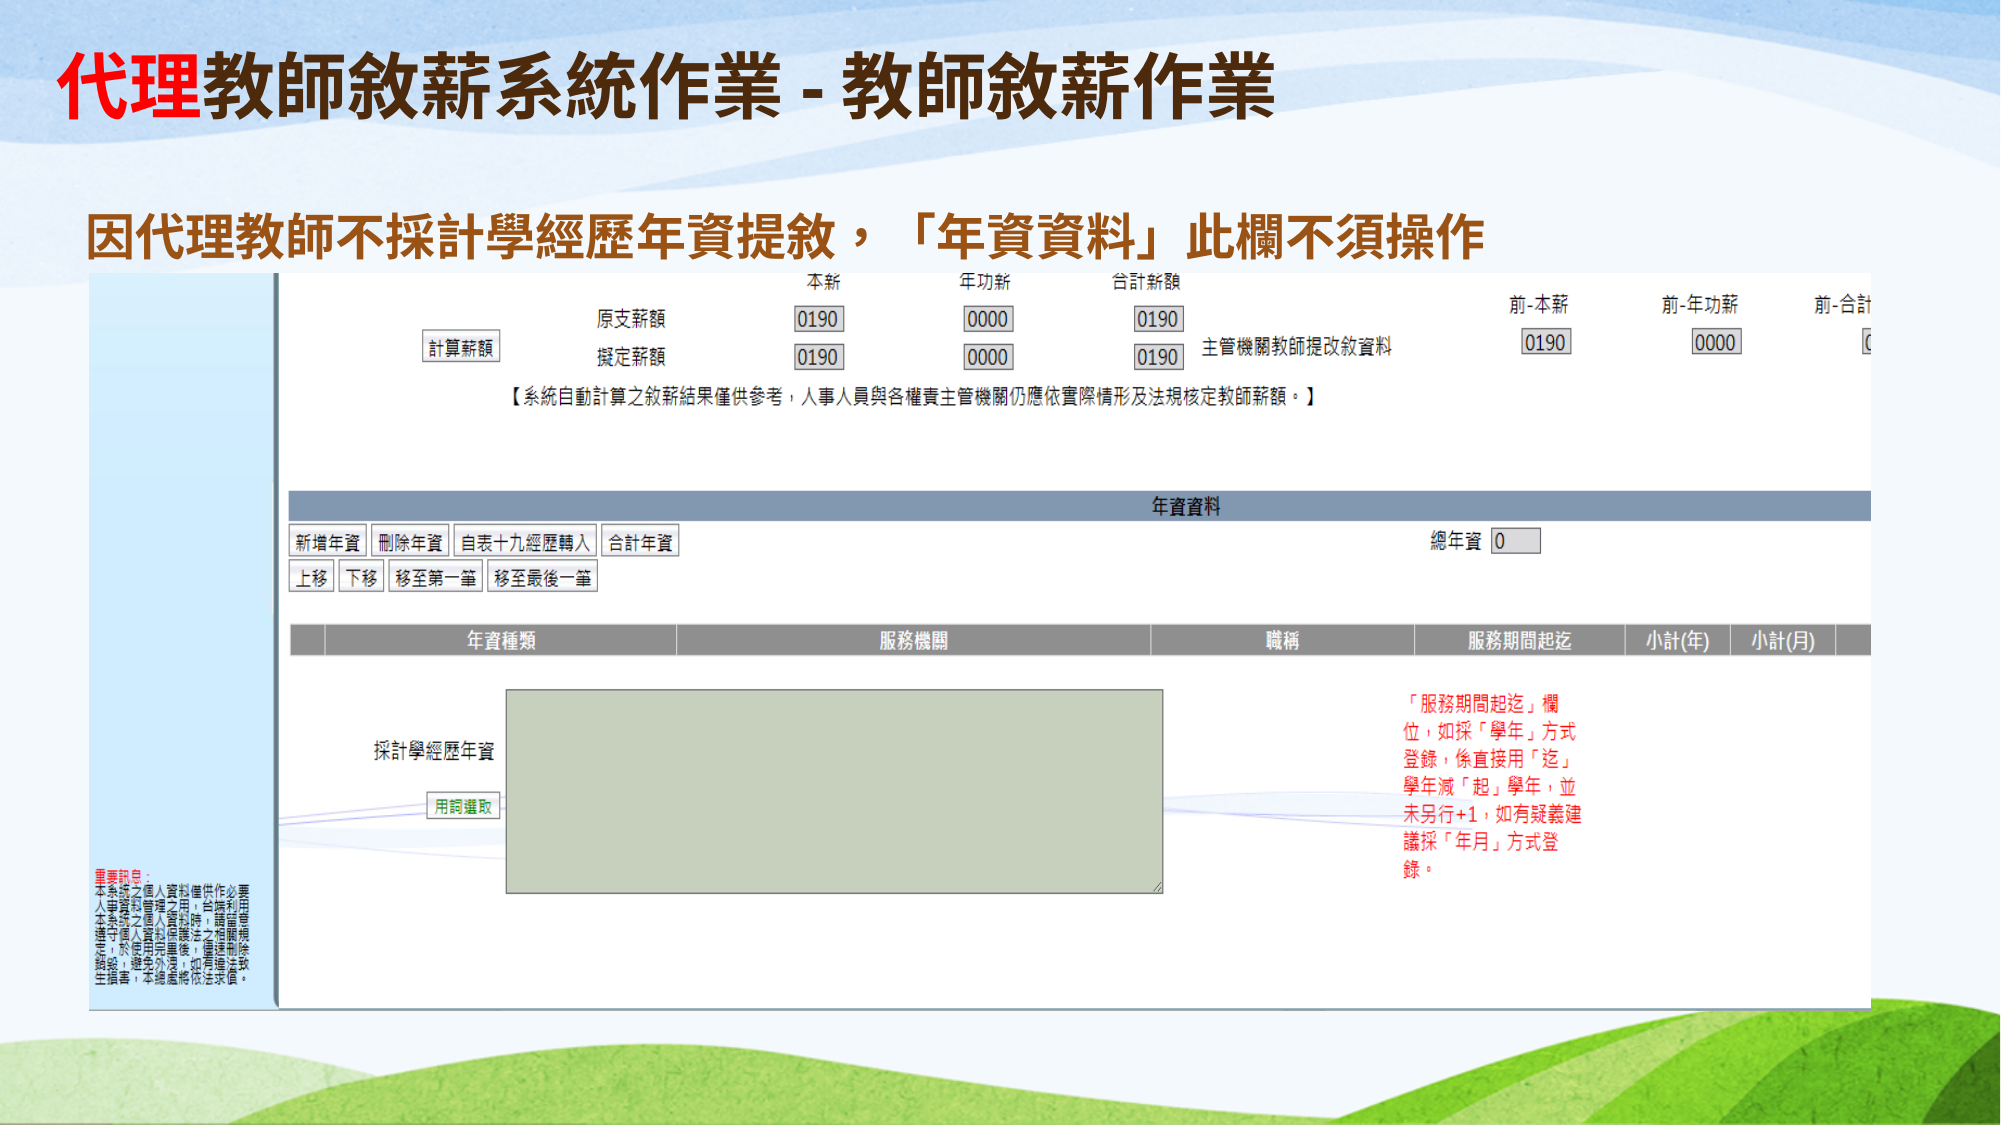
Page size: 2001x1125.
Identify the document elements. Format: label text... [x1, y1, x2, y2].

text_box 因代理教師不採計學經歷年資提敘，「年資資料」此欄不須操作 [70, 157, 1870, 274]
picture [0, 0, 2001, 1125]
title 代理教師敘薪系統作業-教師敘薪作業 [41, 43, 1385, 138]
